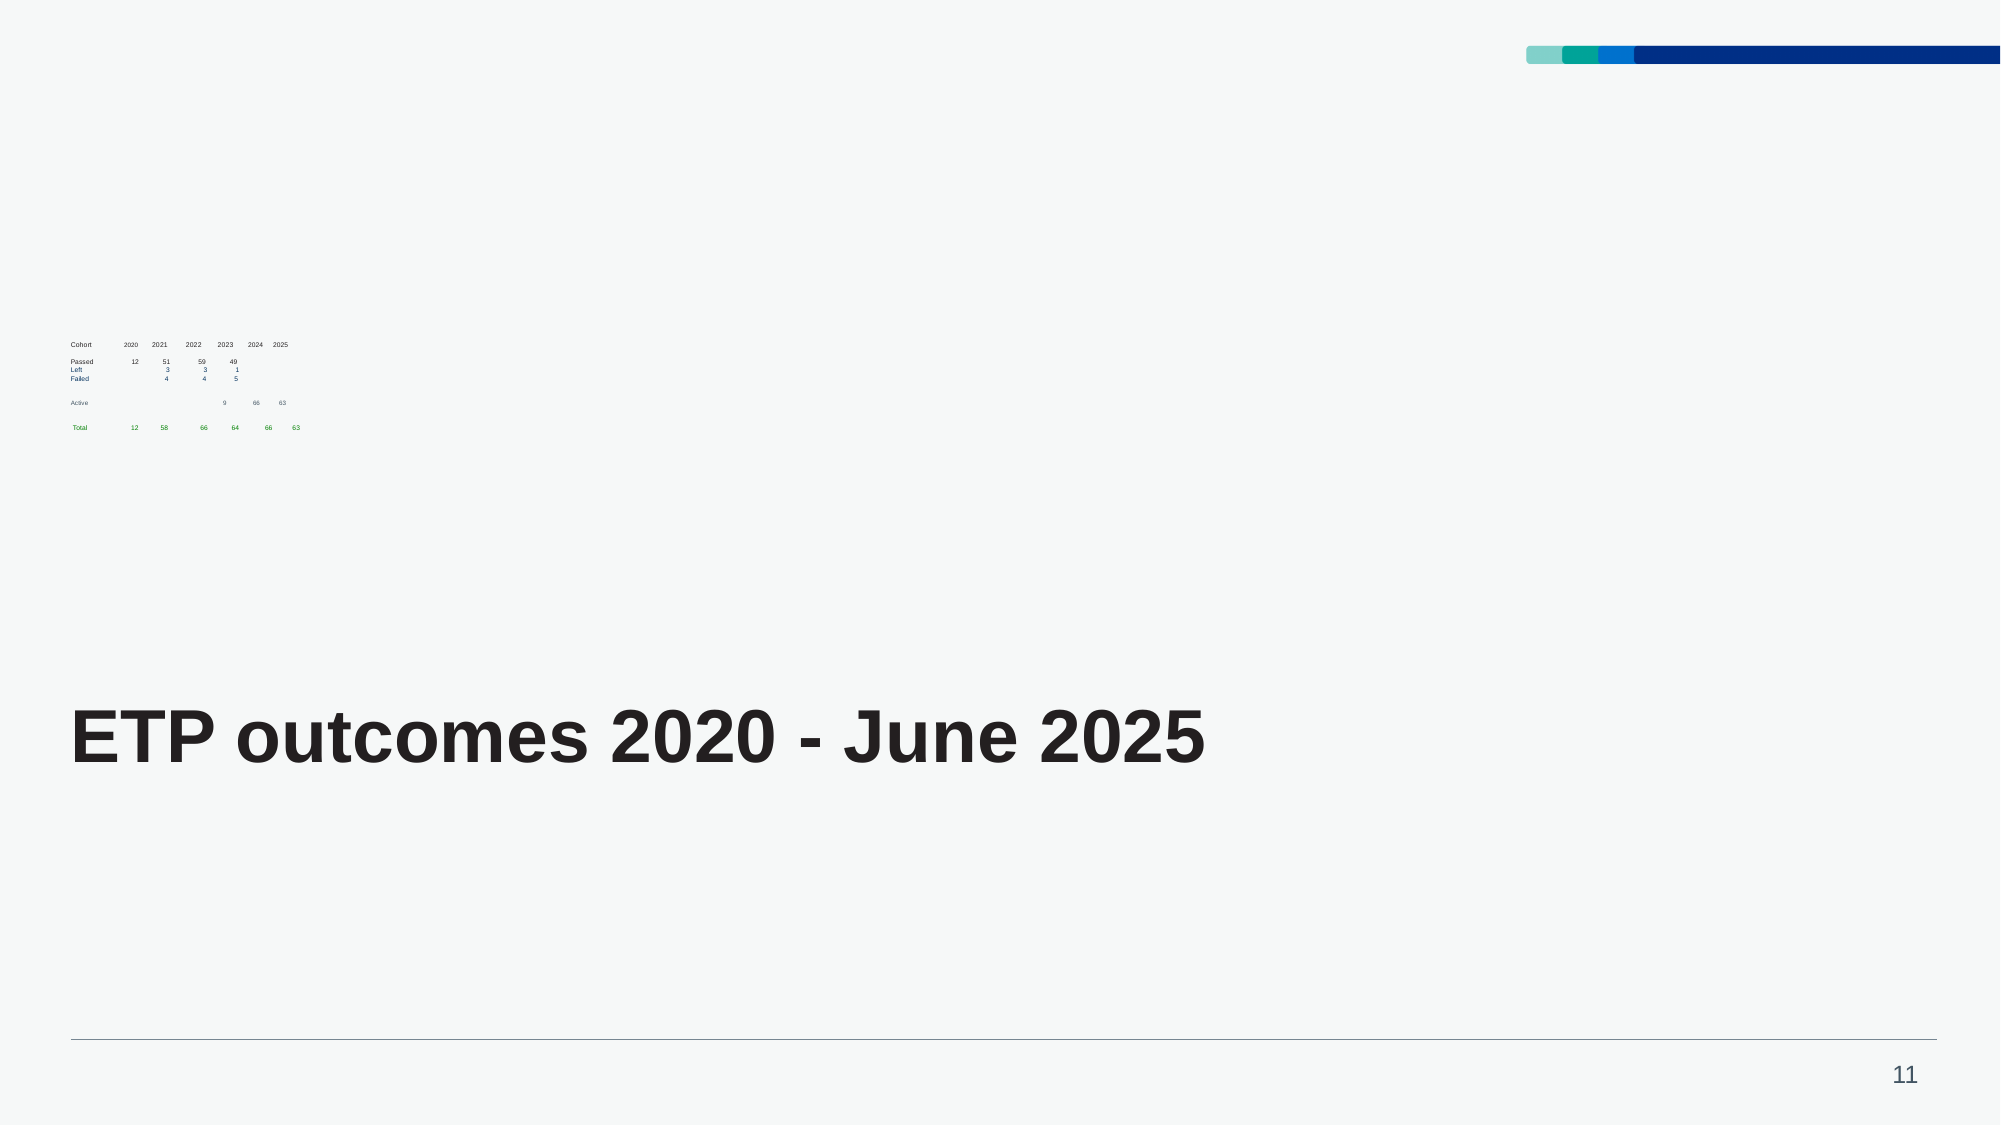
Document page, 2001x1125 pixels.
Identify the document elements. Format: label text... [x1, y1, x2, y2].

list Cohort 2020 2021 2022 2023 2024 2025 Passed 12 51 59 49 Left 3 3 1 Failed 4 4 5 Active 9 66 63 Total 12 58 66 64 66 63 [290, 312, 1710, 907]
title ETP outcomes 2020 - June 2025 [70, 58, 1942, 201]
